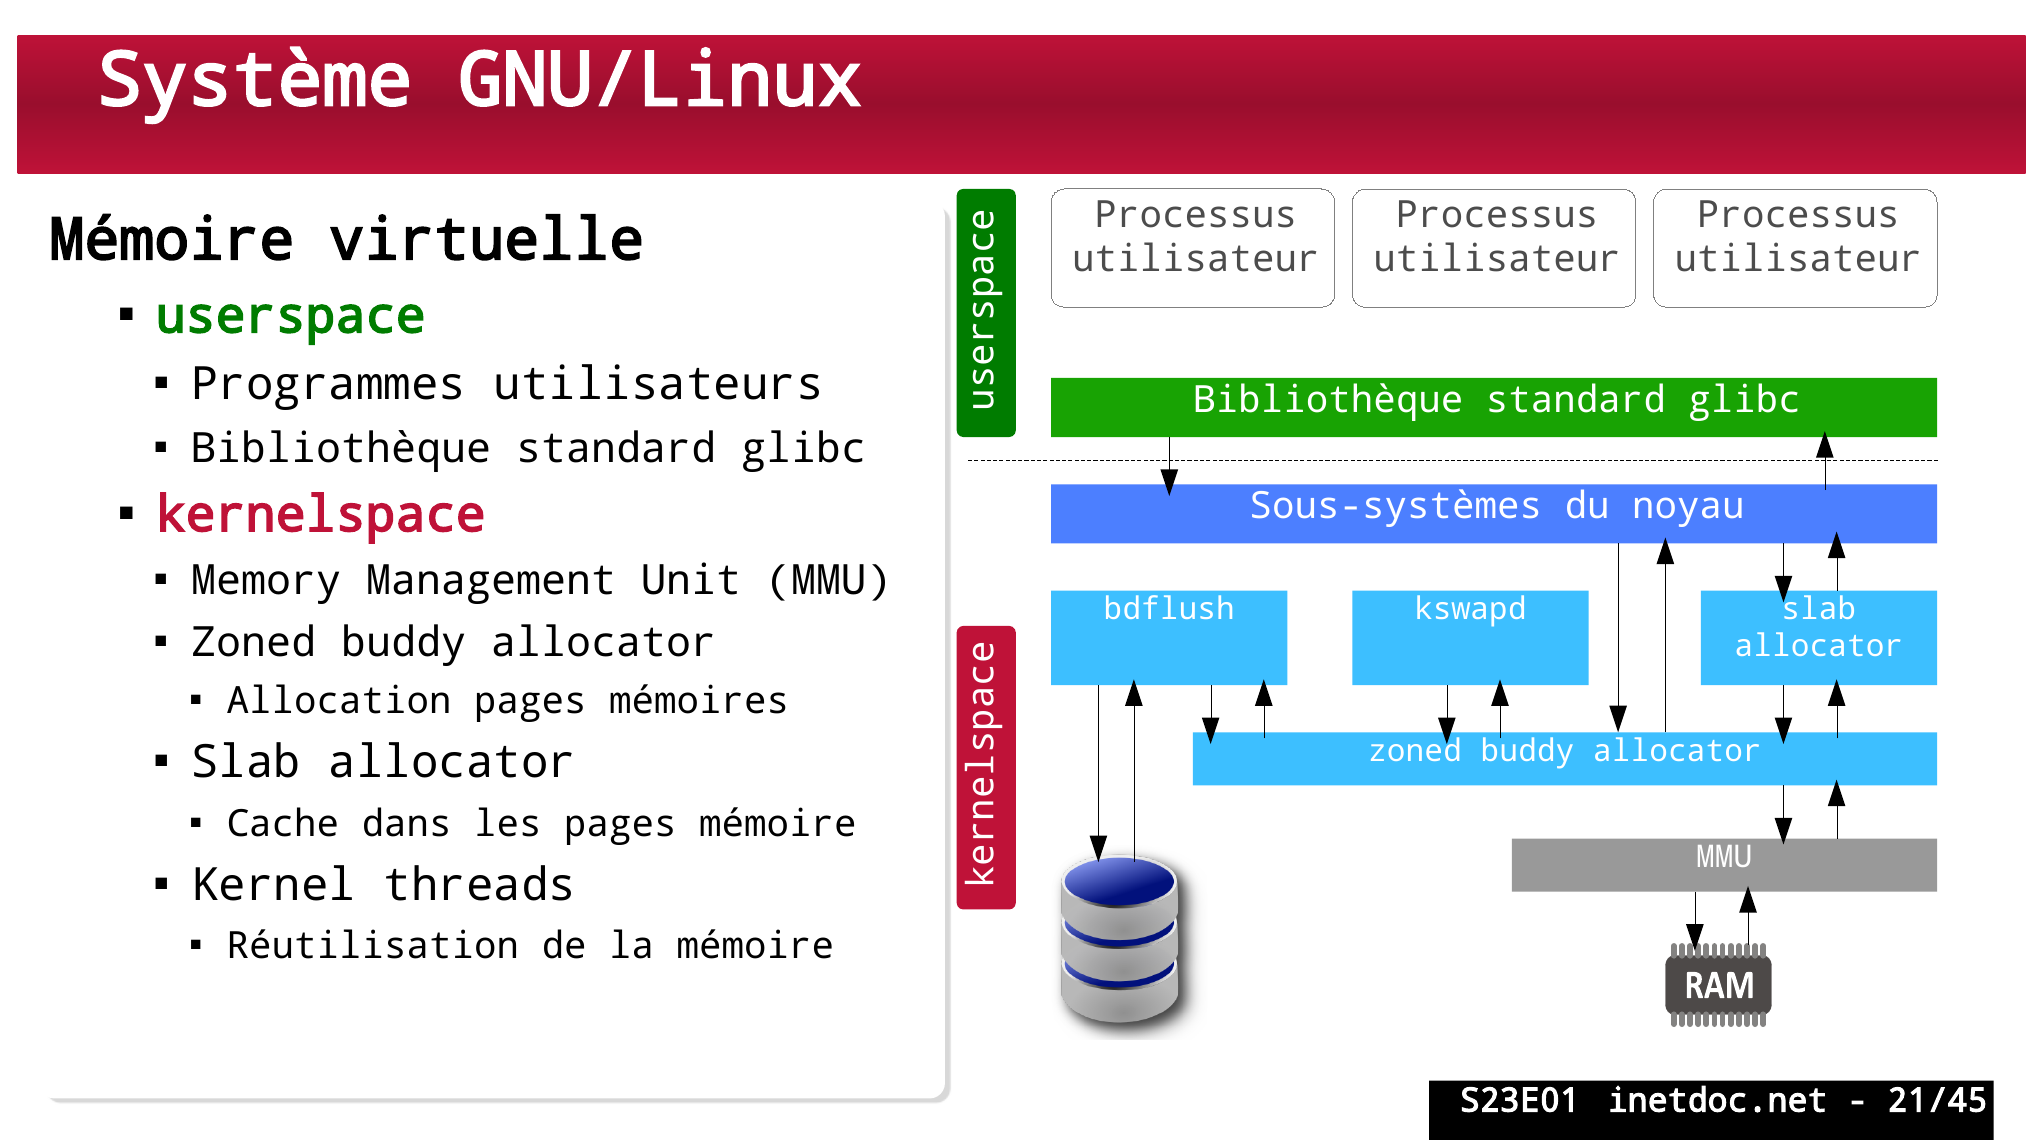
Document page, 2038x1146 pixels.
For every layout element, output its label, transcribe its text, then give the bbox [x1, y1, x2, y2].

text_box Processus utilisateur [1352, 189, 1636, 308]
text_box slab allocator [1700, 590, 1938, 686]
text_box bdflush [1051, 590, 1288, 686]
text_box kernelspace [956, 625, 1016, 910]
picture [1019, 845, 1217, 1040]
text_box Mémoire virtuelle userspace Programmes utilisateurs Bibliothèque standard glibc kernelspace Memory Management Unit (MMU) Zoned buddy allocator Allocation pages mémoires Slab allocator Cache dans les pages mémoire Kernel threads Réutilisation de la mémoire [38, 200, 945, 1099]
picture [1665, 942, 1772, 1028]
text_box userspace [956, 188, 1016, 438]
text_box MMU [1511, 838, 1938, 892]
text_box Processus utilisateur [1653, 189, 1938, 308]
text_box zoned buddy allocator [1192, 732, 1938, 786]
text_box S23E01 inetdoc.net - <numéro>/45 [1429, 1080, 1994, 1140]
text_box Système GNU/Linux [17, 35, 2026, 174]
text_box Processus utilisateur [1051, 188, 1335, 308]
text_box kswapd [1352, 590, 1589, 686]
text_box Sous-systèmes du noyau [1051, 484, 1938, 544]
text_box Bibliothèque standard glibc [1051, 377, 1938, 438]
